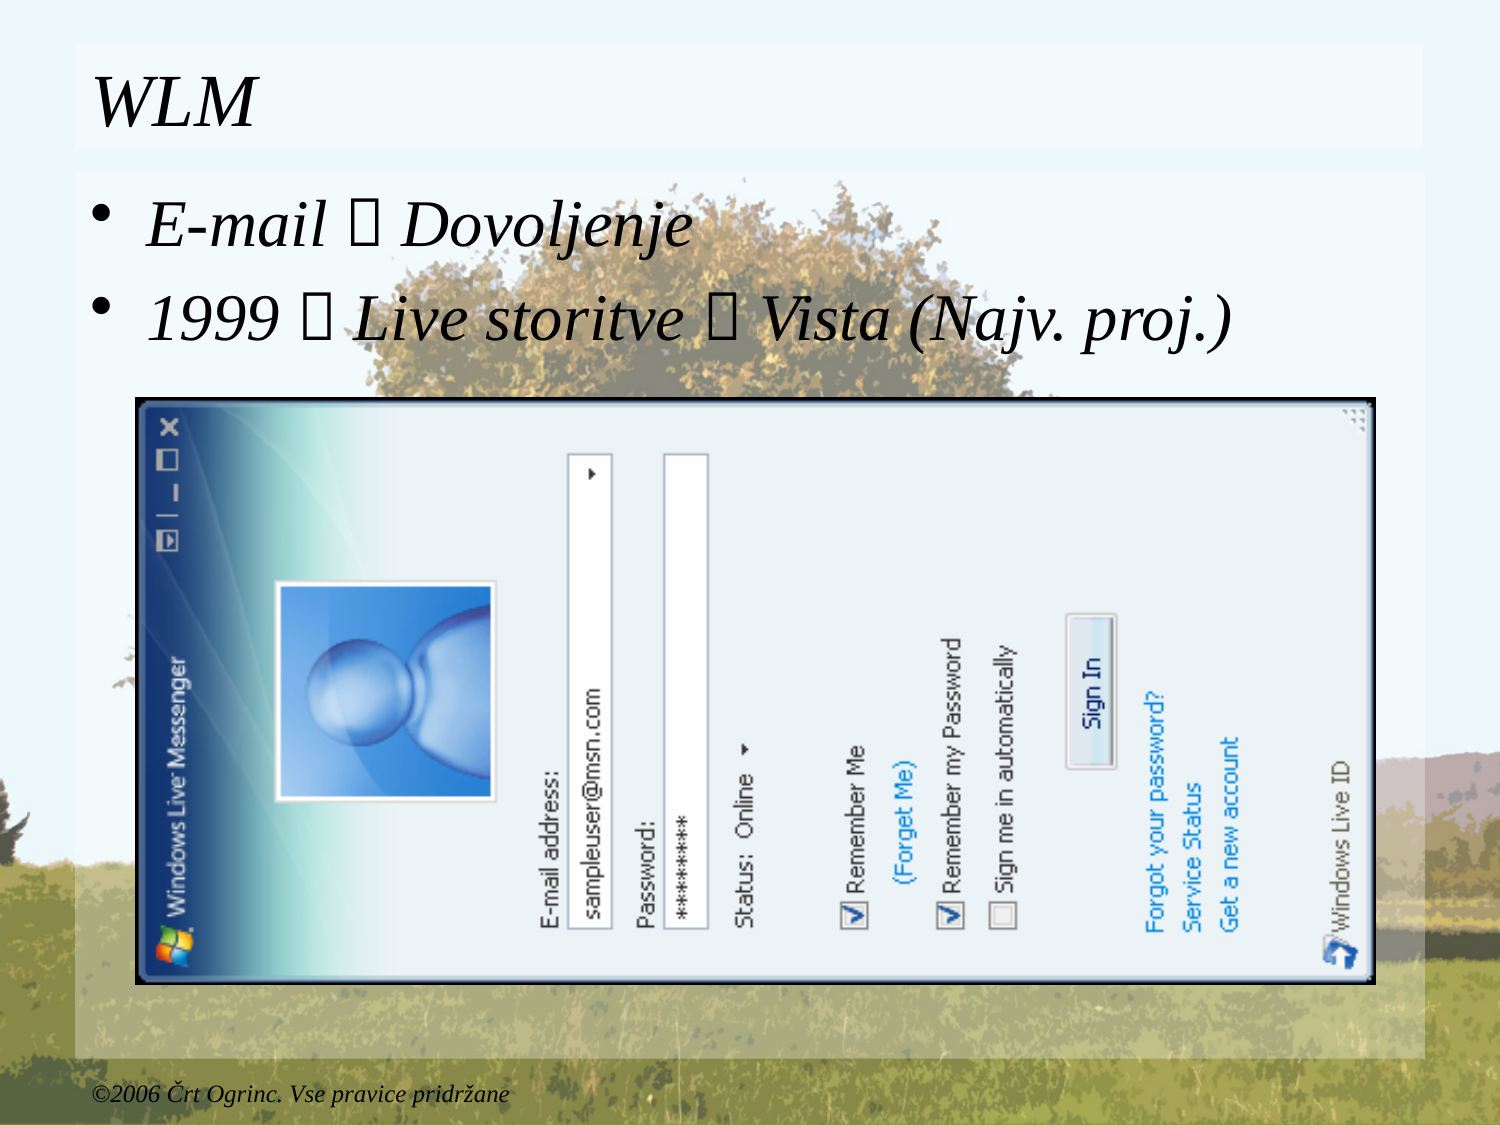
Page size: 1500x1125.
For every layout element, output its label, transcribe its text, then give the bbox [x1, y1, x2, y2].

picture [0, 0, 1500, 1125]
title WLM [75, 45, 1424, 149]
list E-mail  Dovoljenje 1999  Live storitve  Vista (Najv. proj.) [75, 172, 1425, 1059]
